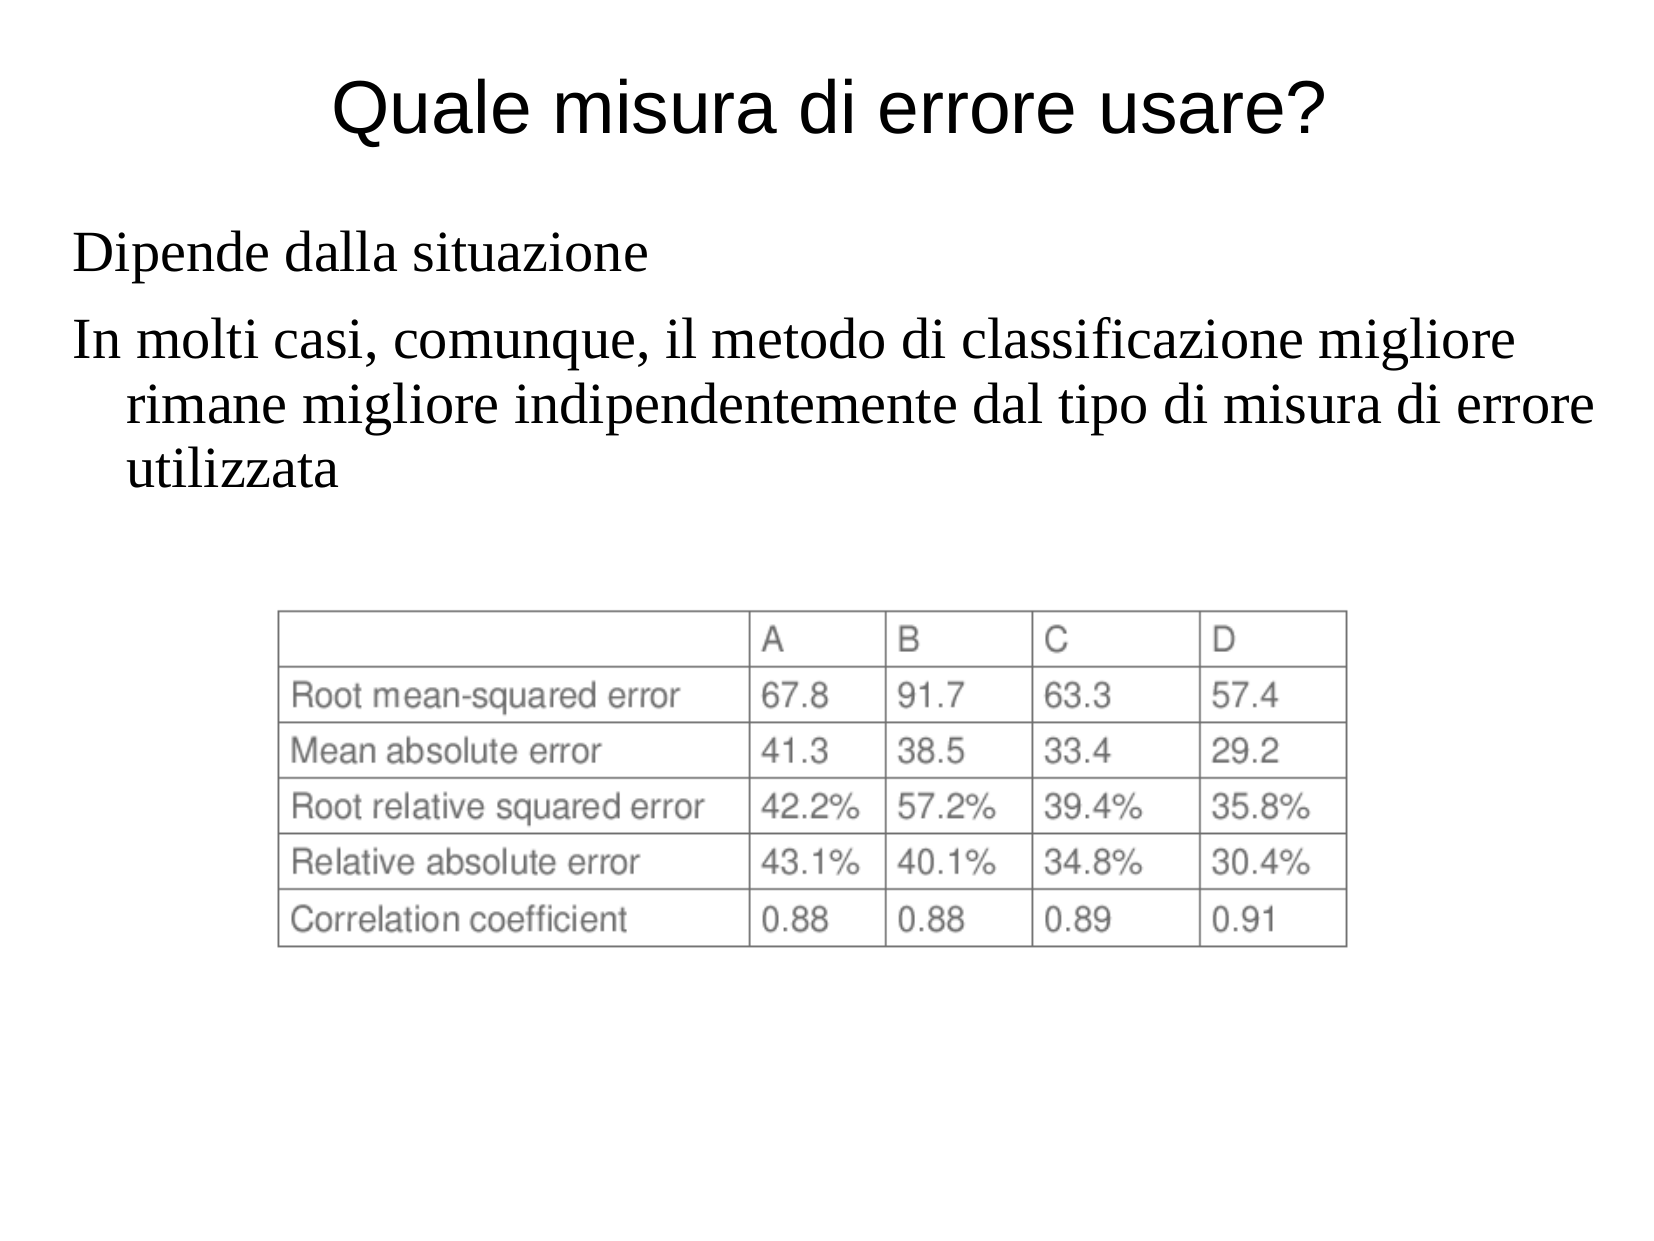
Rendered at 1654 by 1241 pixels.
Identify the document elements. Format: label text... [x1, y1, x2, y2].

title Quale misura di errore usare? [52, 42, 1608, 173]
picture [257, 591, 1367, 971]
list Dipende dalla situazione In molti casi, comunque, il metodo di classificazione migliore rimane migliore indipendentemente dal tipo di misura di errore utilizzata [55, 219, 1605, 1179]
